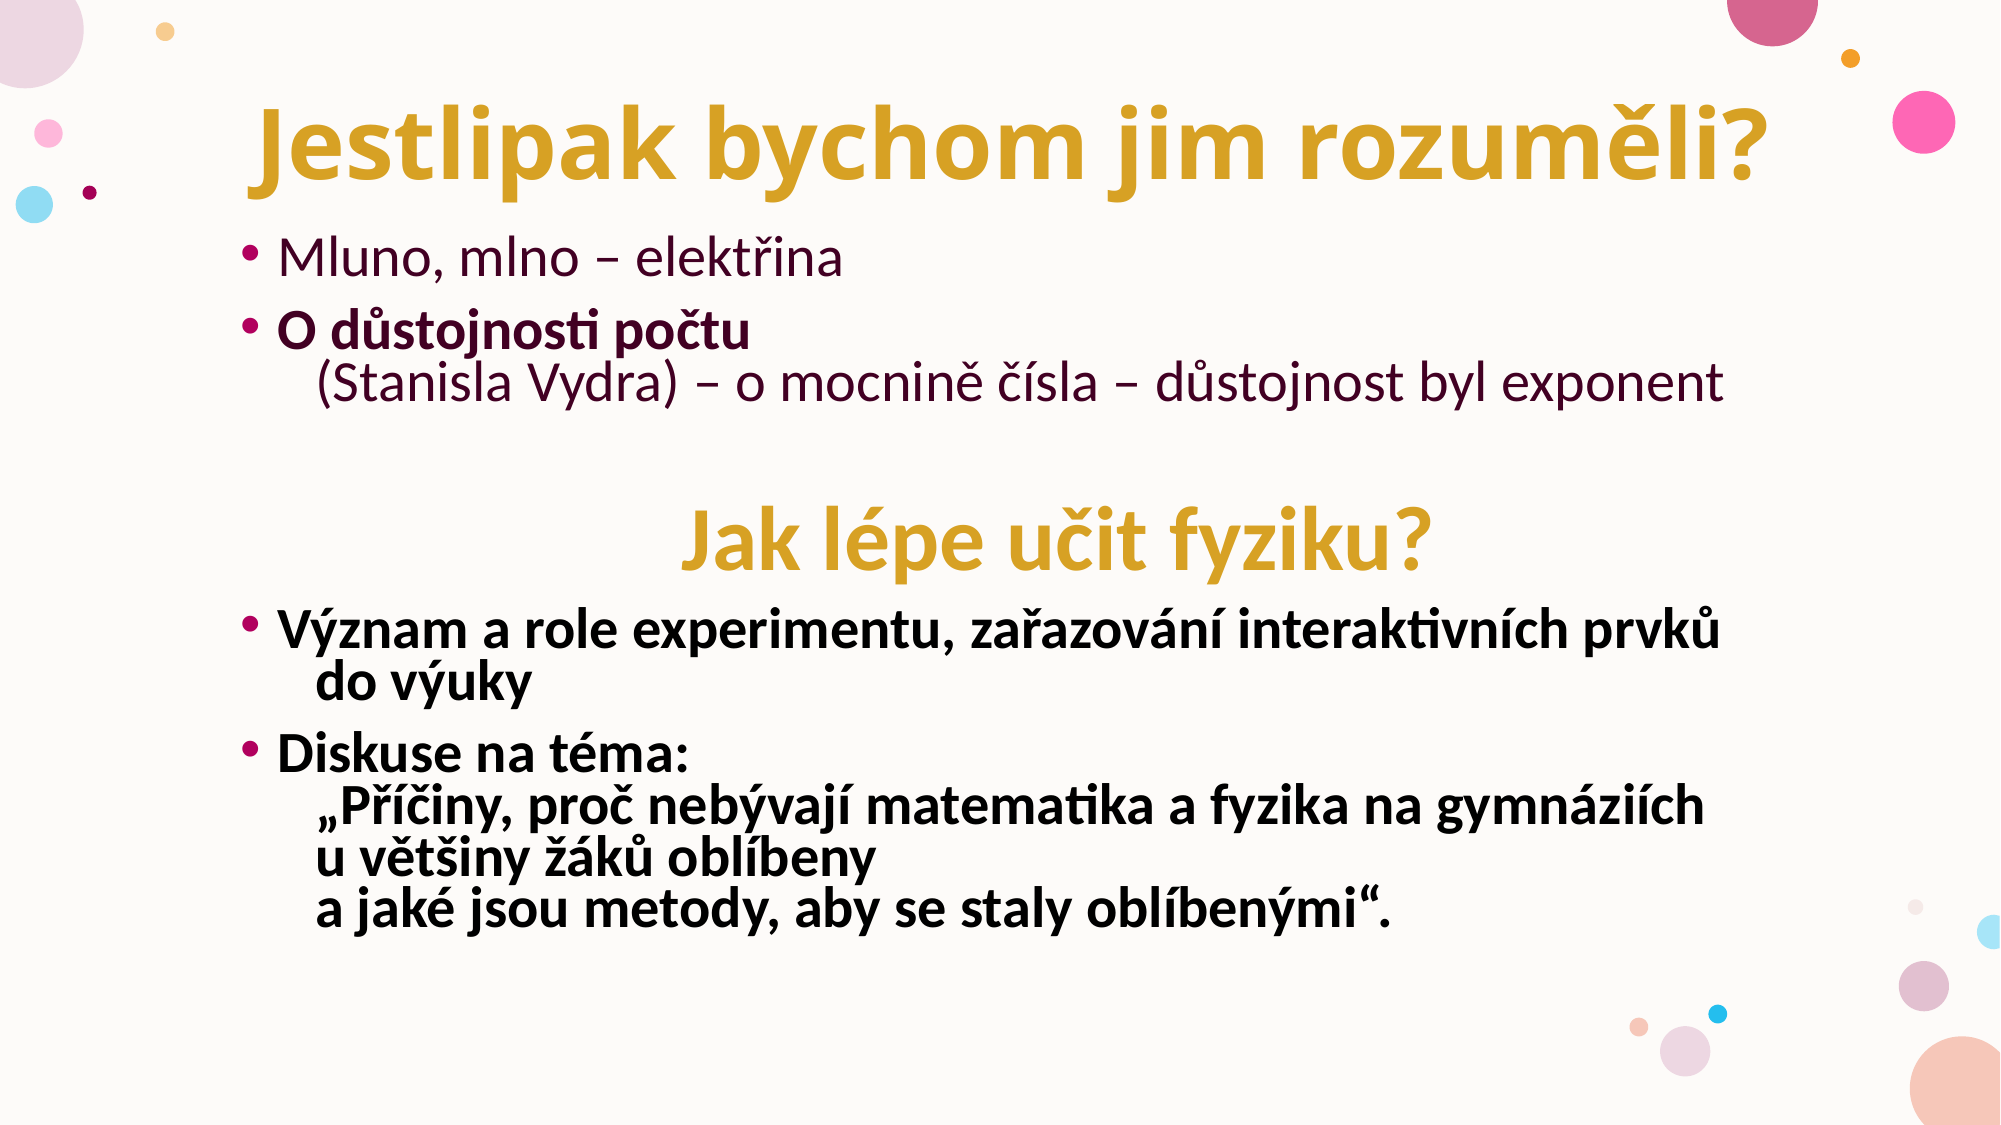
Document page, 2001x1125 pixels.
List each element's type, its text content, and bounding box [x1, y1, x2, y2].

list Mluno, mlno – elektřina O důstojnosti počtu (Stanisla Vydra) – o mocnině čísla – důstojnost byl exponent Jak lépe učit fyziku? Význam a role experimentu, zařazování interaktivních prvků do výuky Diskuse na téma: „Příčiny, proč nebývají matematika a fyzika na gymnáziích u většiny žáků oblíbeny a jaké jsou metody, aby se staly oblíbenými“. [225, 228, 1801, 1024]
title Jestlipak bychom jim rozuměli? [225, 84, 1801, 211]
